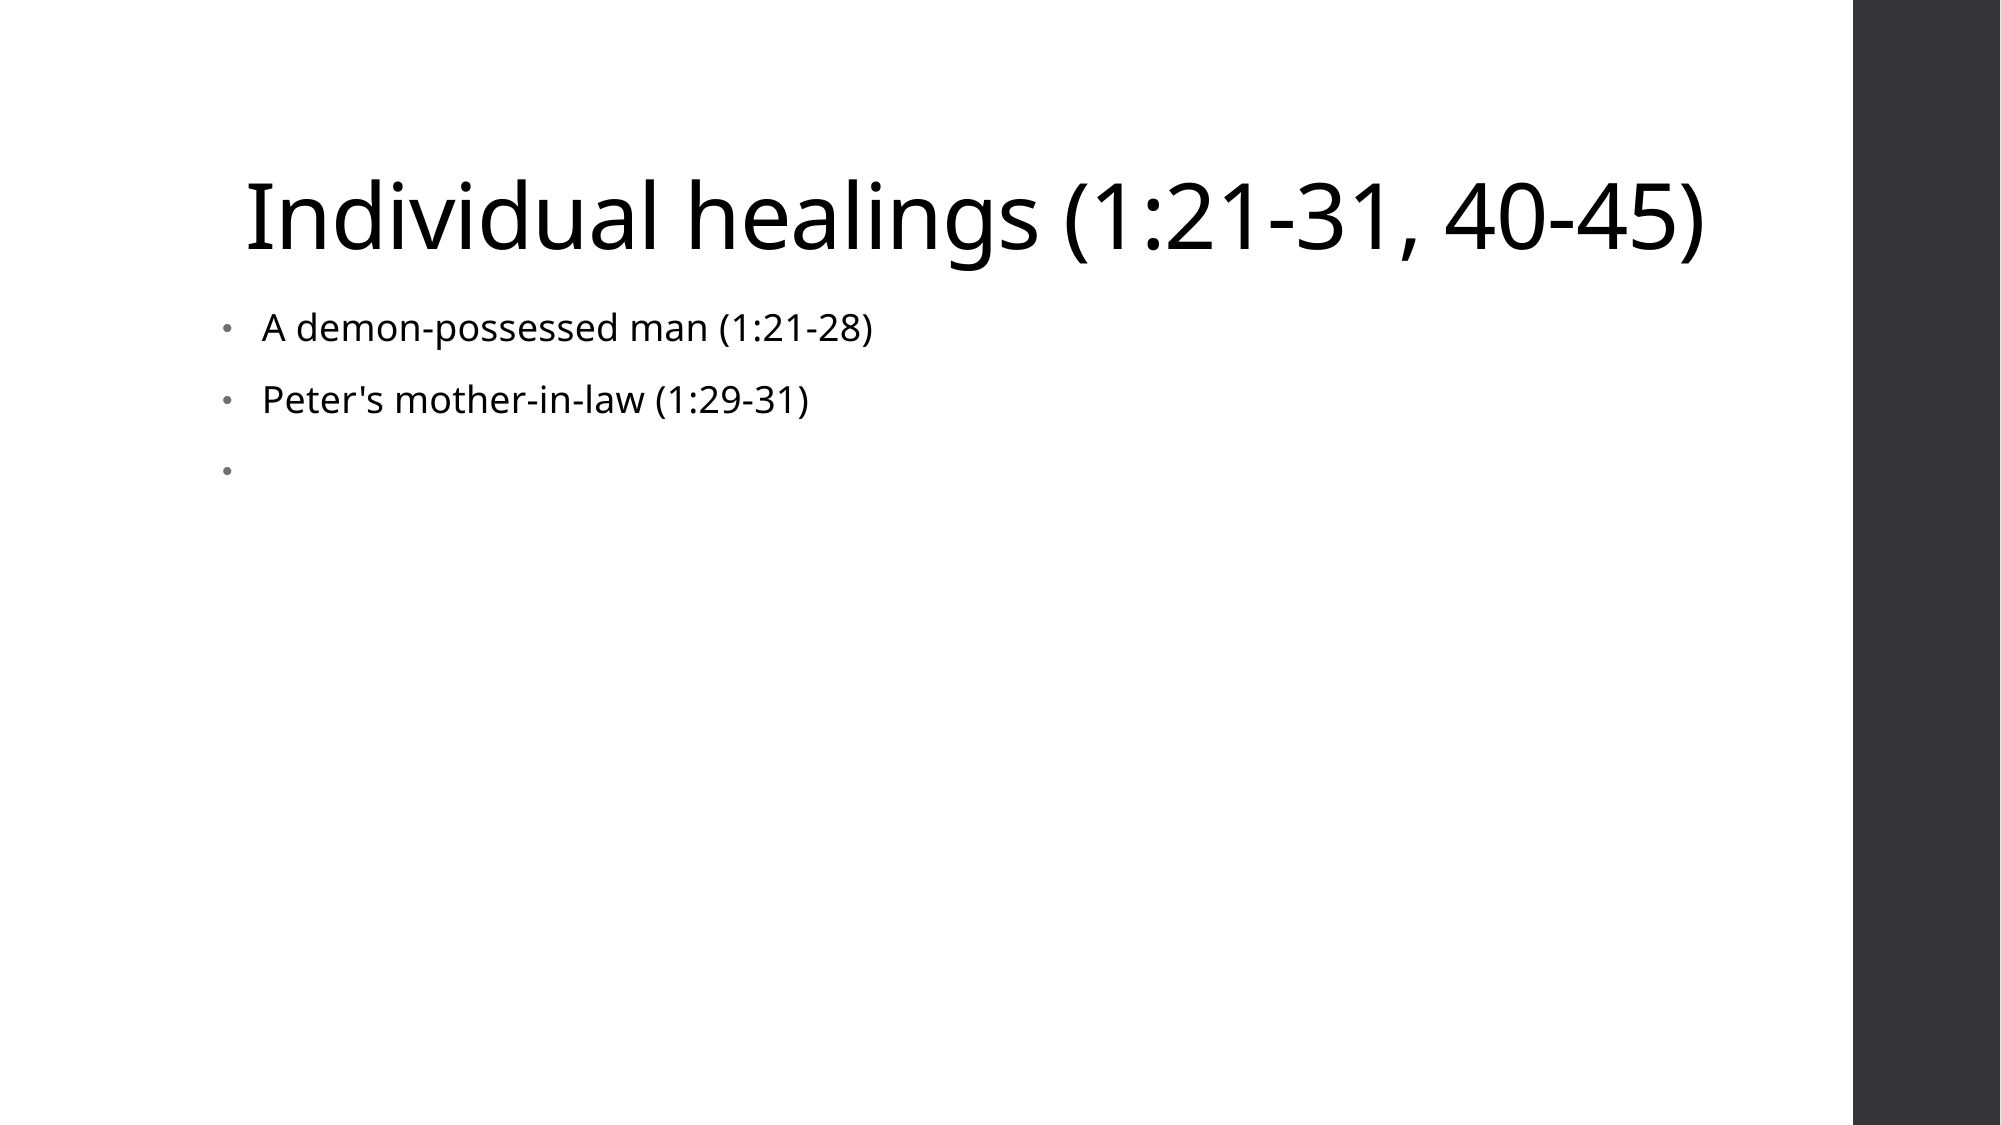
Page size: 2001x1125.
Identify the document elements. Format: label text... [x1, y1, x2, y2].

list A demon-possessed man (1:21-28) Peter's mother-in-law (1:29-31) [206, 299, 1617, 1014]
title Individual healings (1:21-31, 40-45) [206, 60, 1797, 278]
